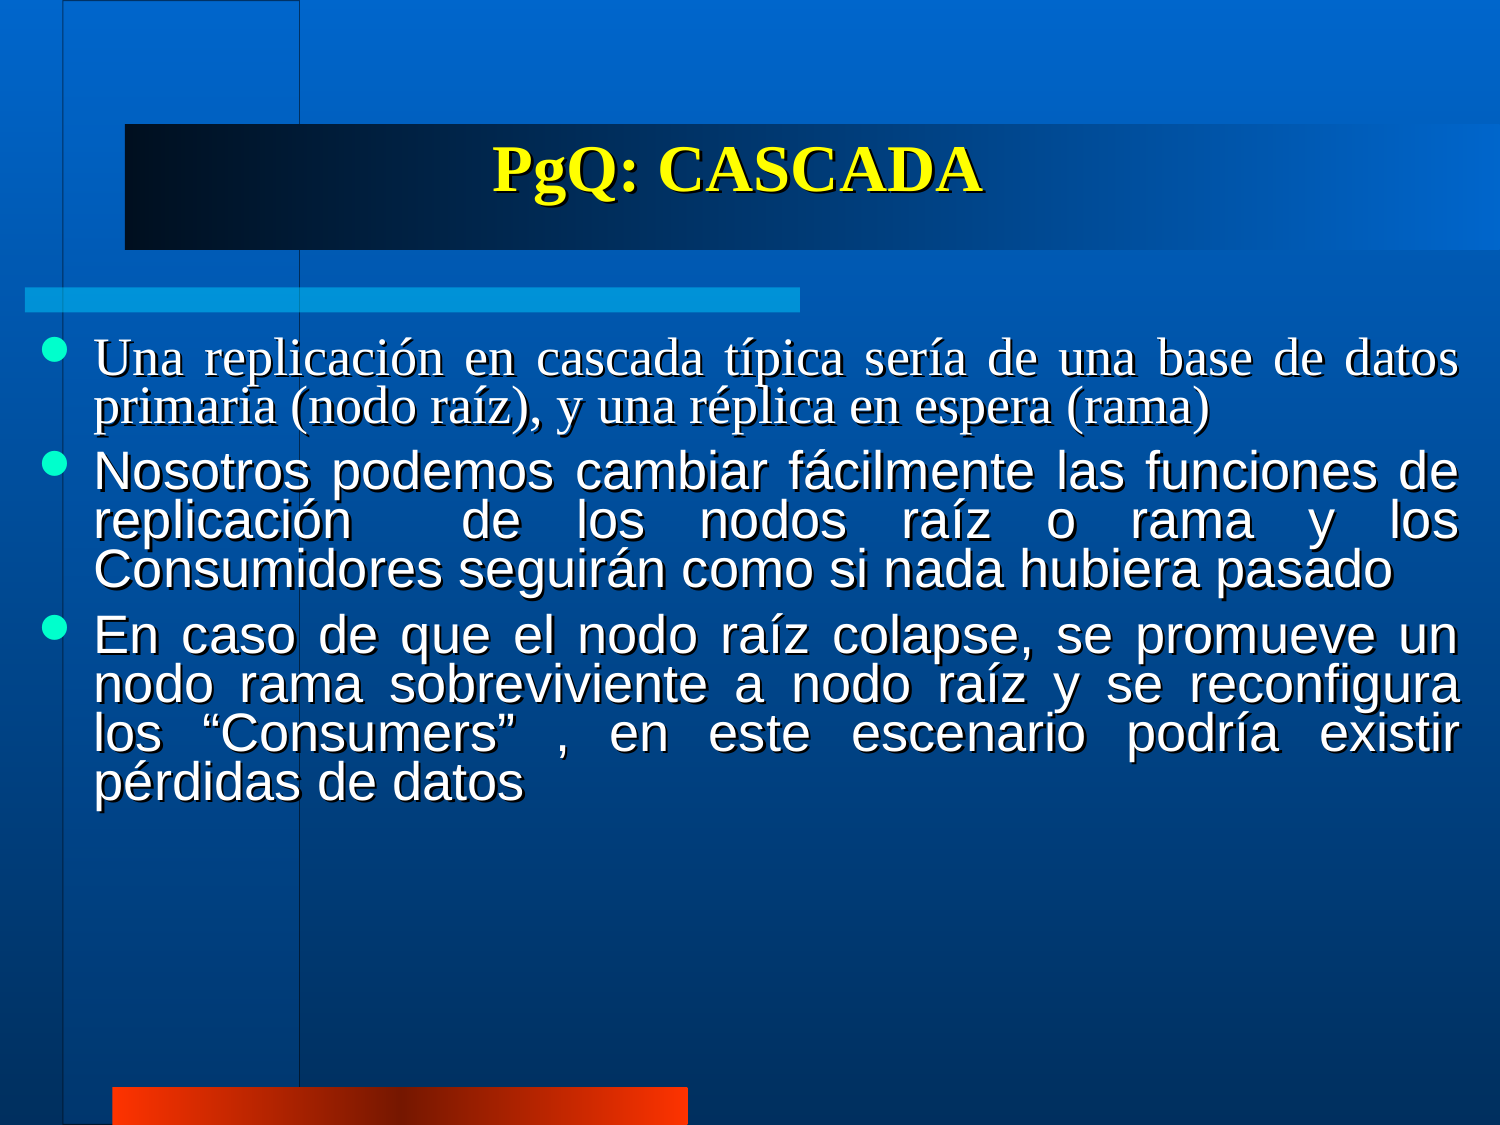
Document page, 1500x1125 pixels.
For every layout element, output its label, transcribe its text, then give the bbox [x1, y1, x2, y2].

list Una replicación en cascada típica sería de una base de datos primaria (nodo raíz), y una réplica en espera (rama) Nosotros podemos cambiar fácilmente las funciones de replicación de los nodos raíz o rama y los Consumidores seguirán como si nada hubiera pasado En caso de que el nodo raíz colapse, se promueve un nodo rama sobreviviente a nodo raíz y se reconfigura los “Consumers” , en este escenario podría existir pérdidas de datos [23, 329, 1477, 1075]
title PgQ: CASCADA [29, 78, 1447, 266]
